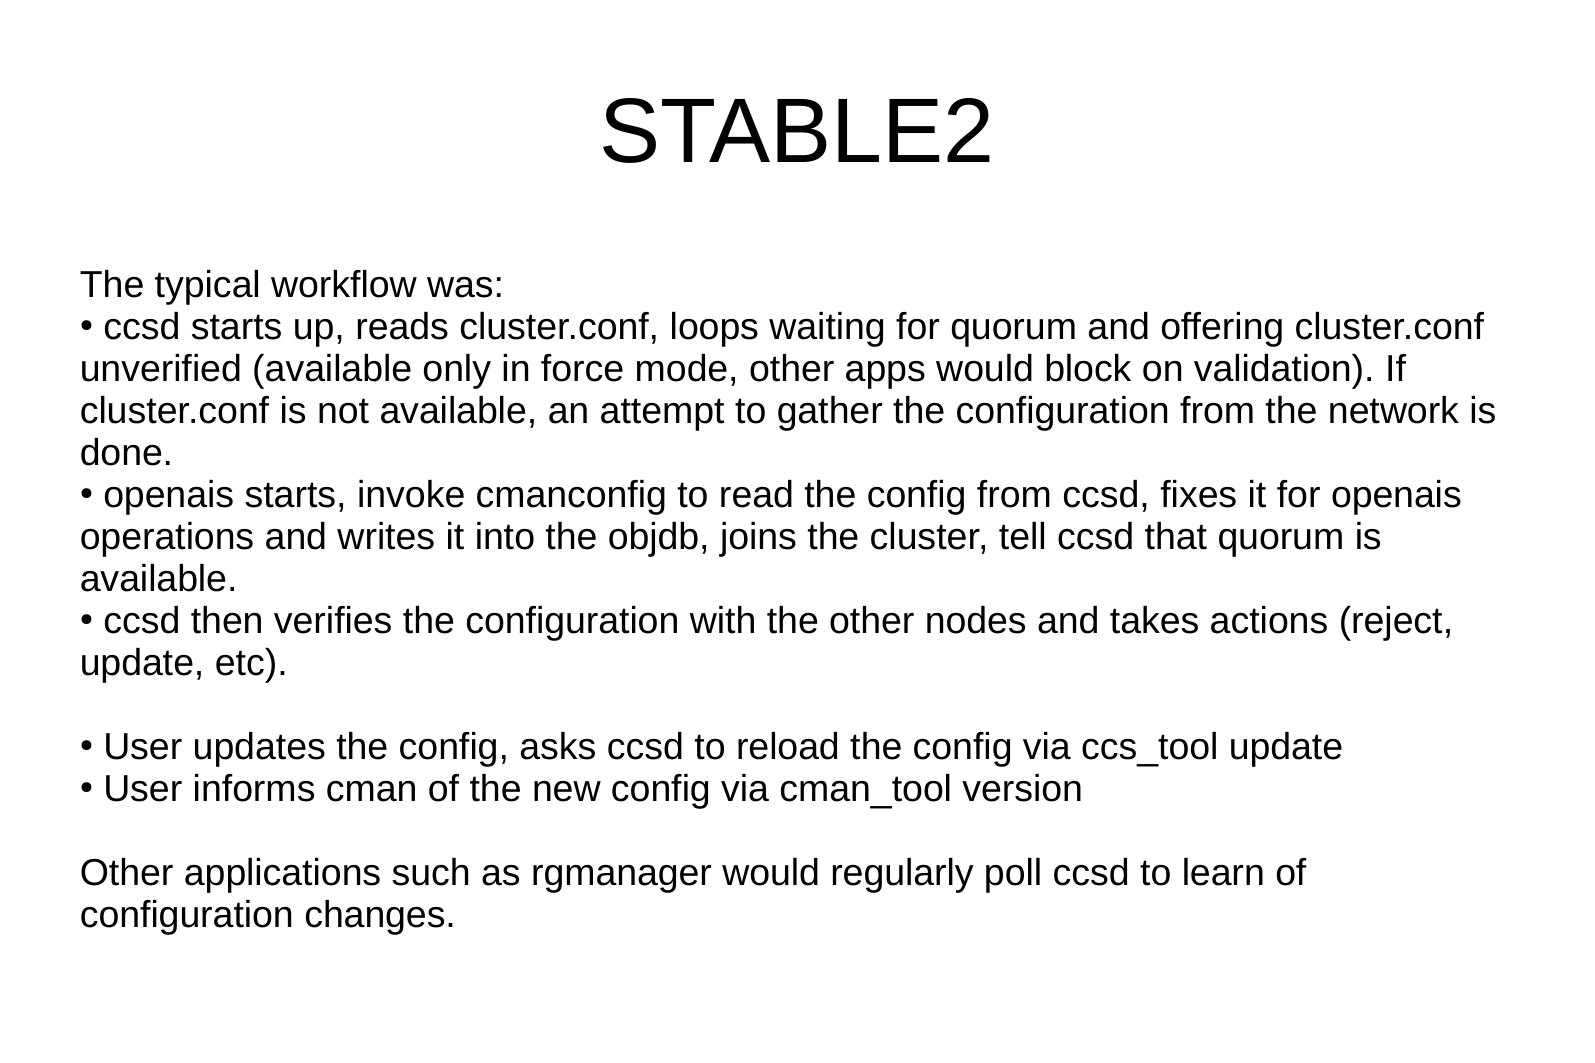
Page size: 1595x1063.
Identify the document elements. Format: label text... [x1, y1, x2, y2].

subtitle The typical workflow was: ccsd starts up, reads cluster.conf, loops waiting for quorum and offering cluster.conf unverified (available only in force mode, other apps would block on validation). If cluster.conf is not available, an attempt to gather the configuration from the network is done. openais starts, invoke cmanconfig to read the config from ccsd, fixes it for openais operations and writes it into the objdb, joins the cluster, tell ccsd that quorum is available. ccsd then verifies the configuration with the other nodes and takes actions (reject, update, etc). User updates the config, asks ccsd to reload the config via ccs_tool update User informs cman of the new config via cman_tool version Other applications such as rgmanager would regularly poll ccsd to learn of configuration changes. [79, 256, 1515, 943]
title STABLE2 [79, 49, 1515, 213]
